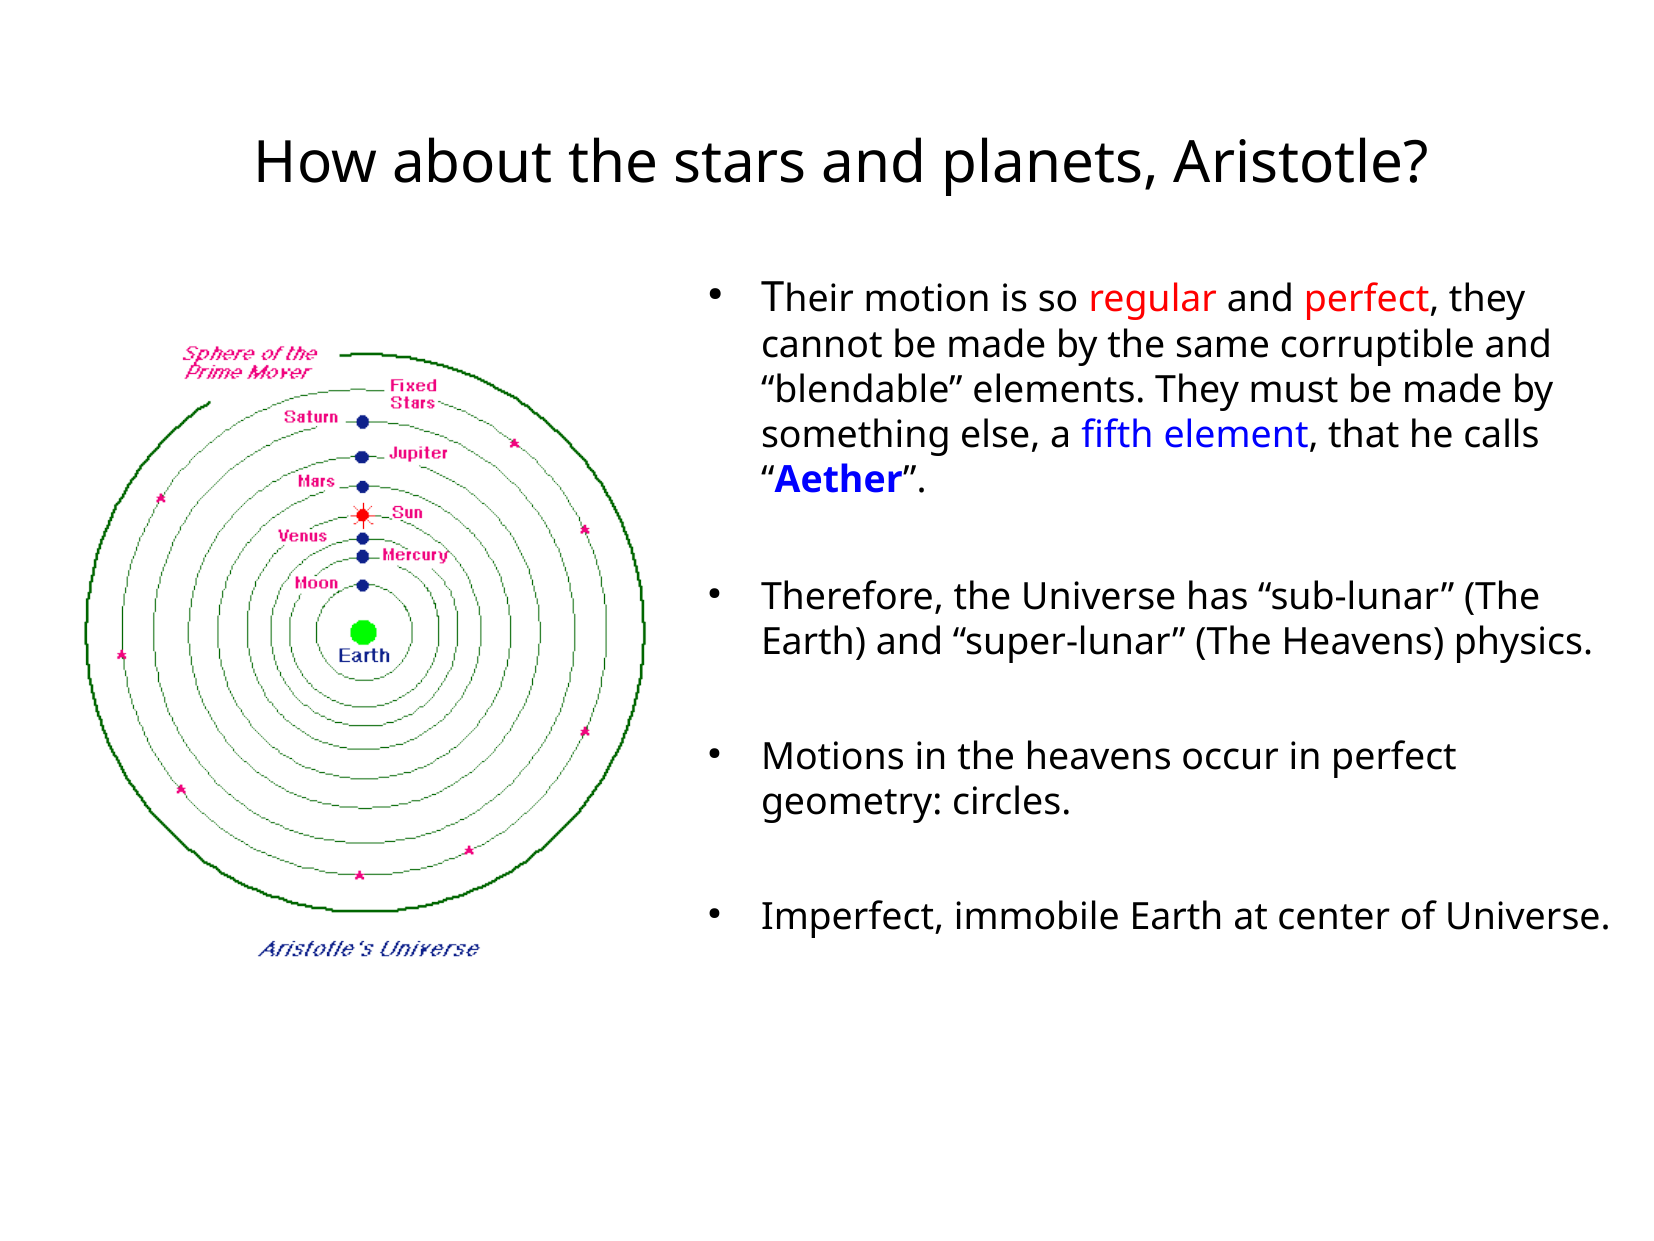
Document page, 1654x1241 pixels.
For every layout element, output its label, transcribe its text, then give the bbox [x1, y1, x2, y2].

list Their motion is so regular and perfect, they cannot be made by the same corruptible and “blendable” elements. They must be made by something else, a fifth element, that he calls “Aether”. Therefore, the Universe has “sub-lunar” (The Earth) and “super-lunar” (The Heavens) physics. Motions in the heavens occur in perfect geometry: circles. Imperfect, immobile Earth at center of Universe. [675, 262, 1654, 1214]
title How about the stars and planets, Aristotle? [86, 55, 1576, 263]
picture [50, 337, 676, 963]
